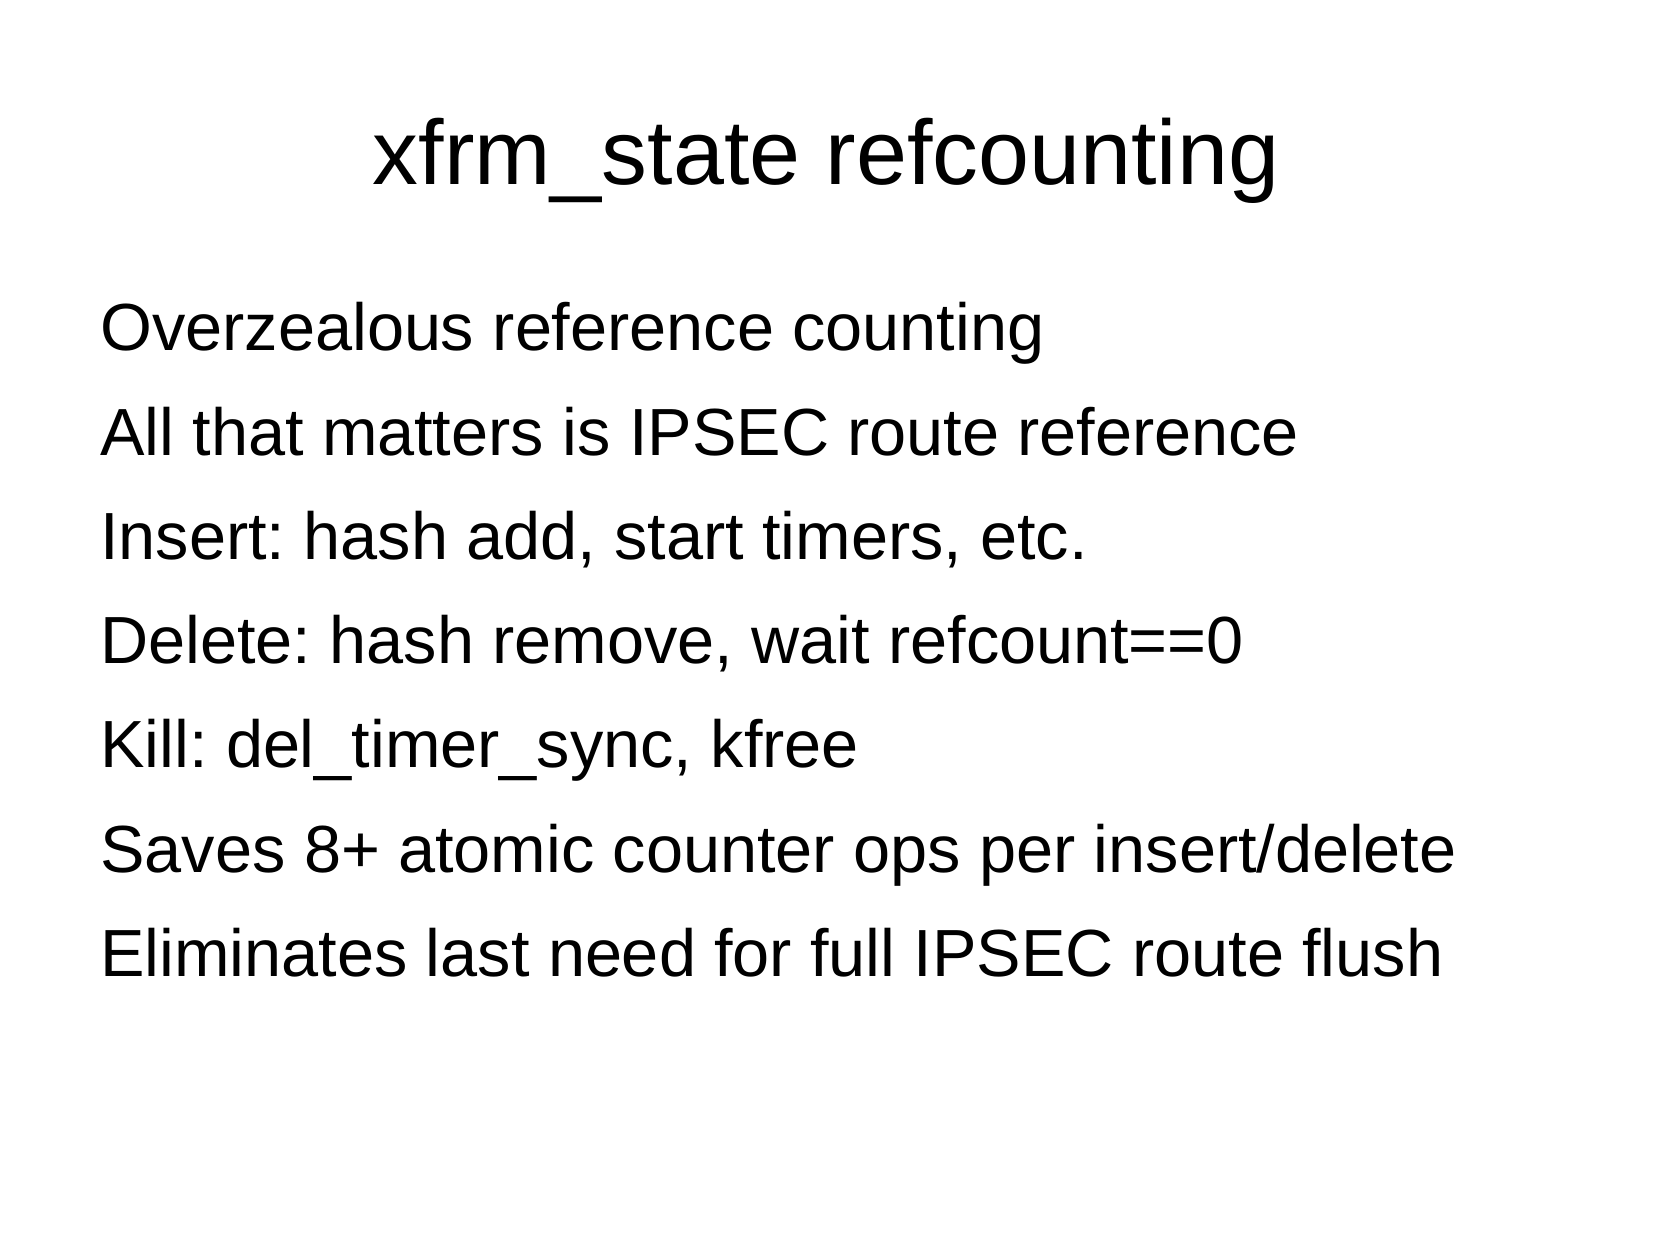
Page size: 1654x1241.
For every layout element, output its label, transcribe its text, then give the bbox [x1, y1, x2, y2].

list Overzealous reference counting All that matters is IPSEC route reference Insert: hash add, start timers, etc. Delete: hash remove, wait refcount==0 Kill: del_timer_sync, kfree Saves 8+ atomic counter ops per insert/delete Eliminates last need for full IPSEC route flush [82, 290, 1571, 1109]
title xfrm_state refcounting [82, 49, 1571, 257]
